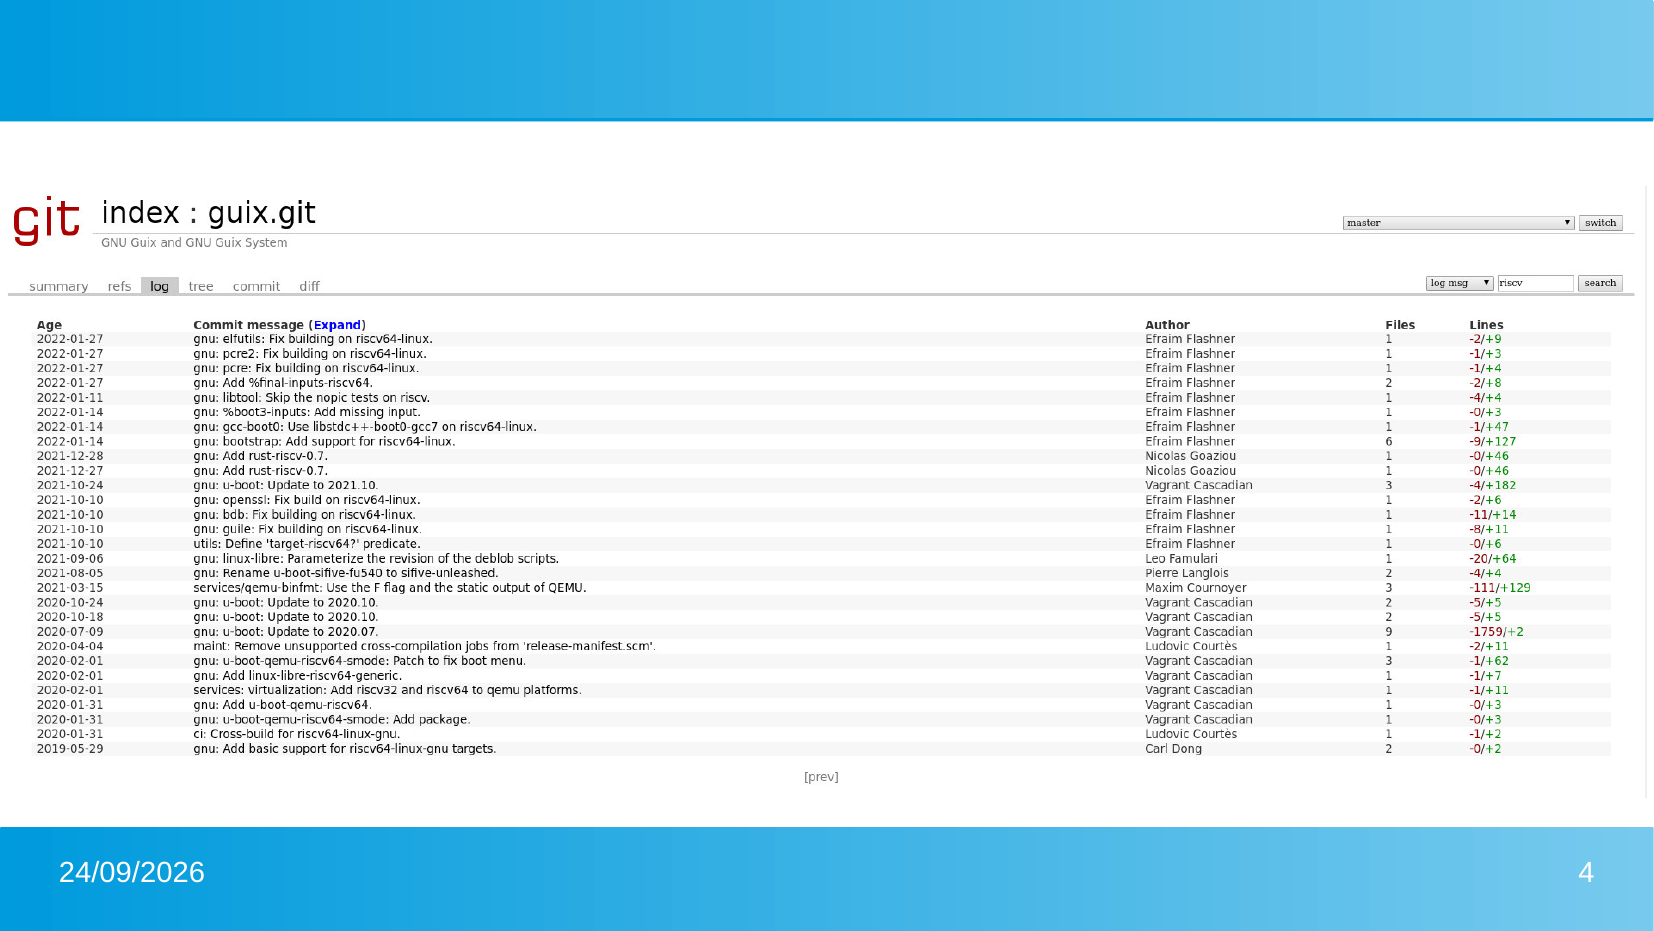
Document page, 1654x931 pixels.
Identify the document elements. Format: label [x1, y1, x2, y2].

picture [7, 186, 1647, 798]
